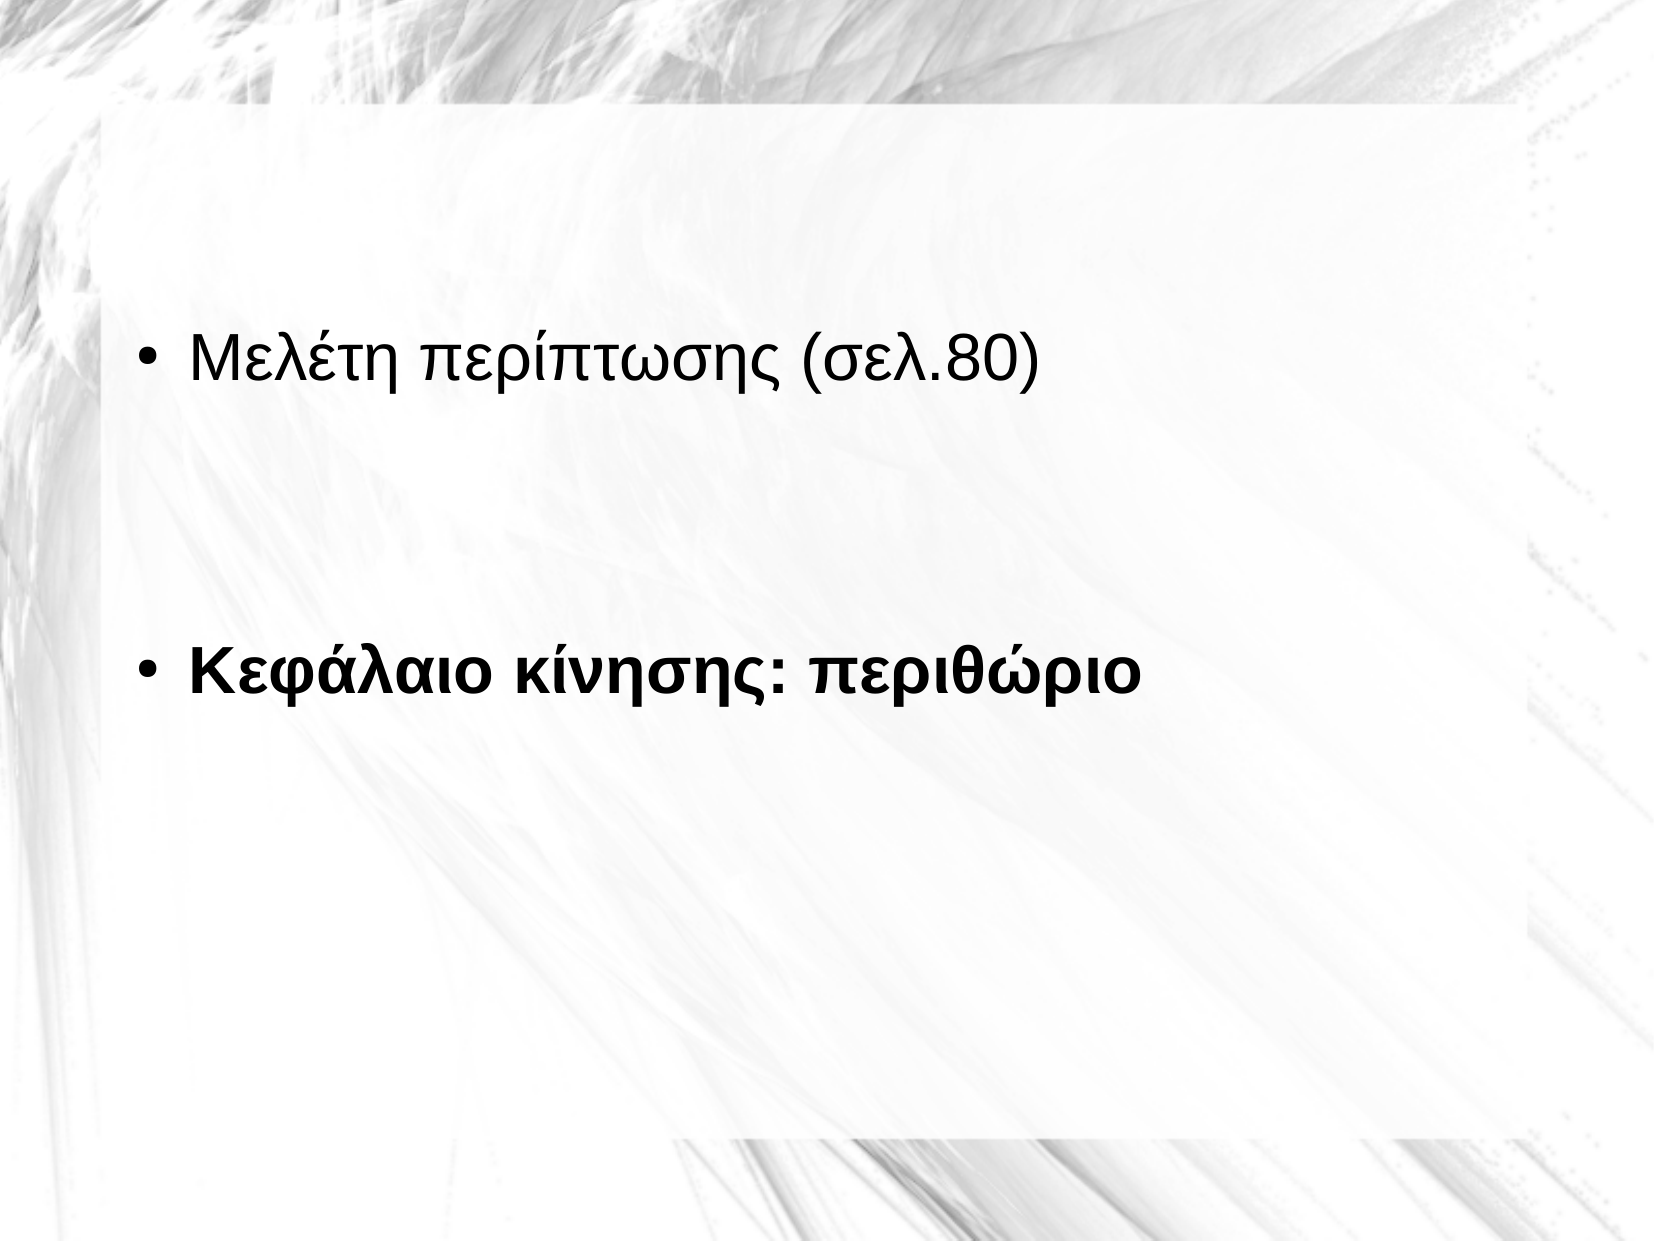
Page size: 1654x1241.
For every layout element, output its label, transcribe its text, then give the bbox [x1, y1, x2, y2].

picture [0, 0, 1654, 1241]
list Μελέτη περίπτωσης (σελ.80) Κεφάλαιο κίνησης: περιθώριο [118, 319, 1571, 945]
